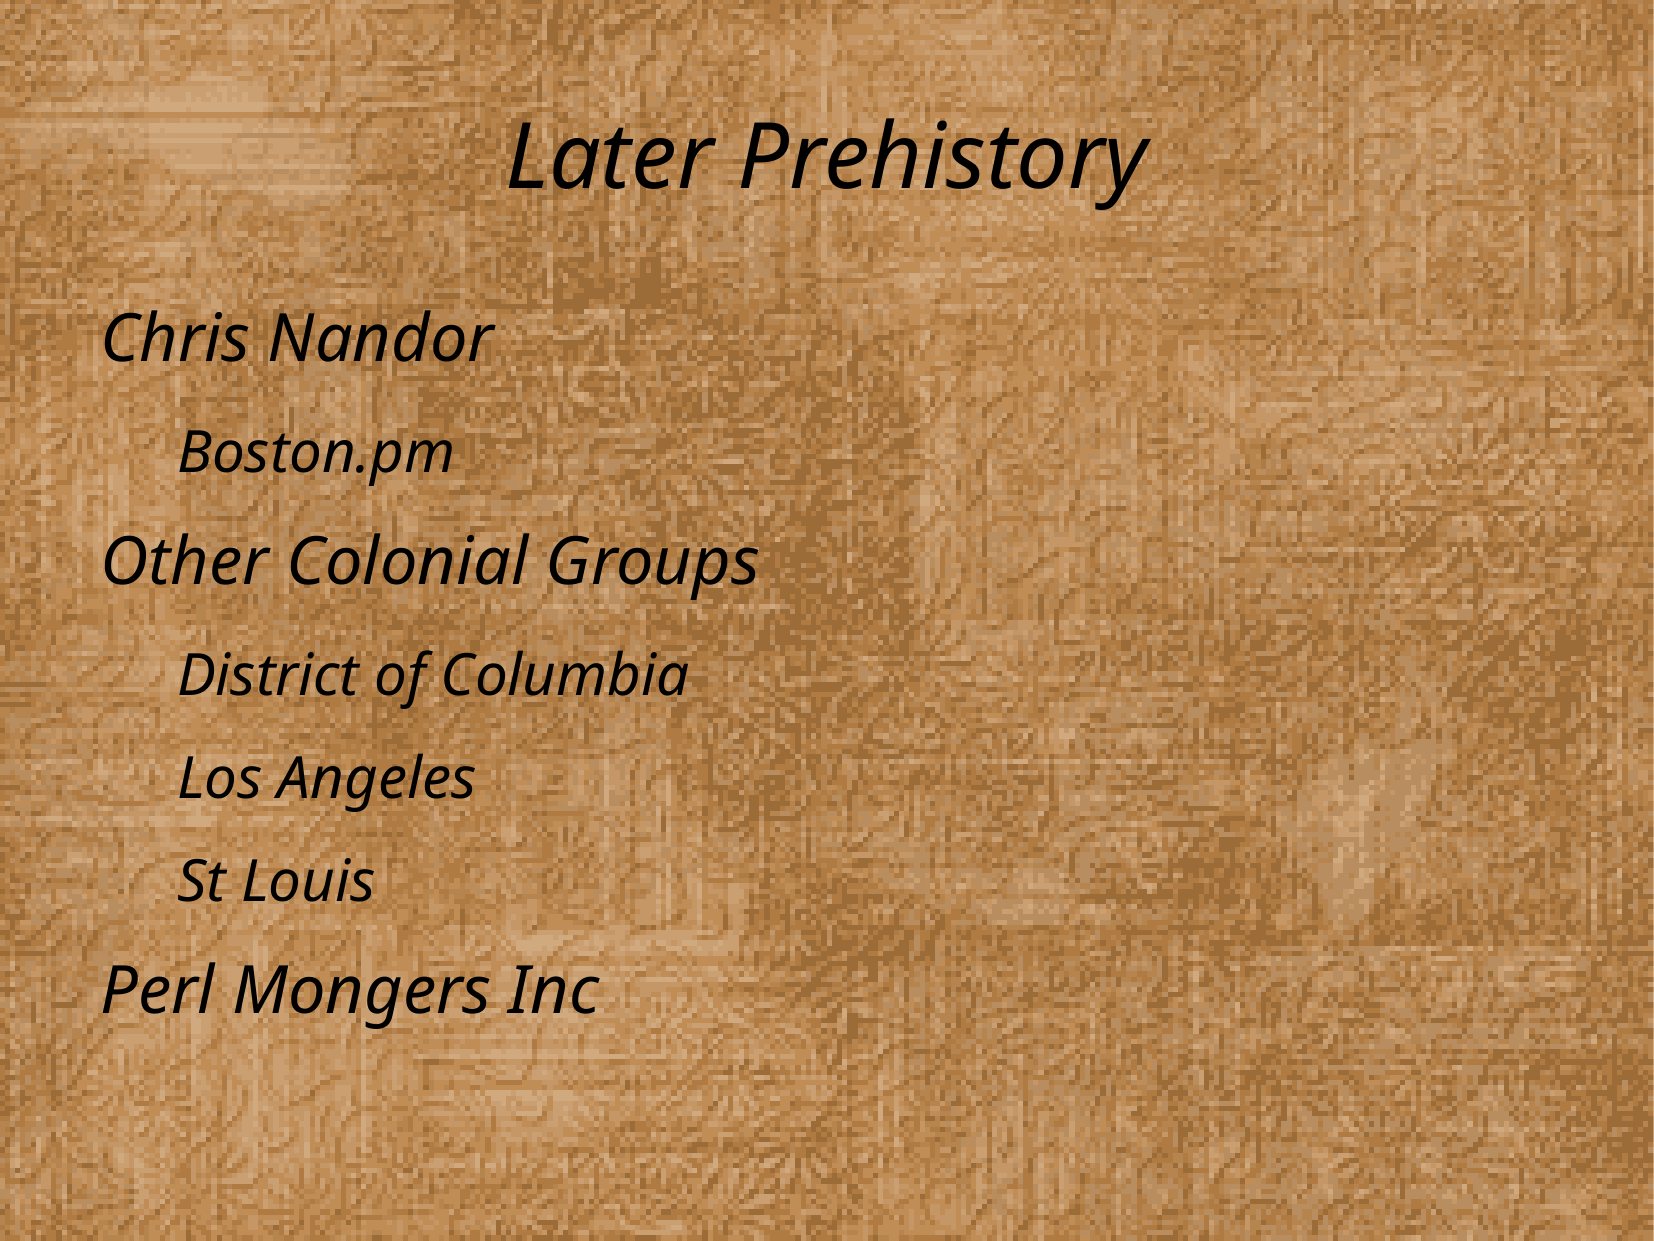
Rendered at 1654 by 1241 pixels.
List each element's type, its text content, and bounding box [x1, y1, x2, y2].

picture [0, 0, 1654, 1241]
title Later Prehistory [82, 56, 1571, 250]
list Chris Nandor Boston.pm Other Colonial Groups District of Columbia Los Angeles St Louis Perl Mongers Inc [82, 290, 1571, 1094]
